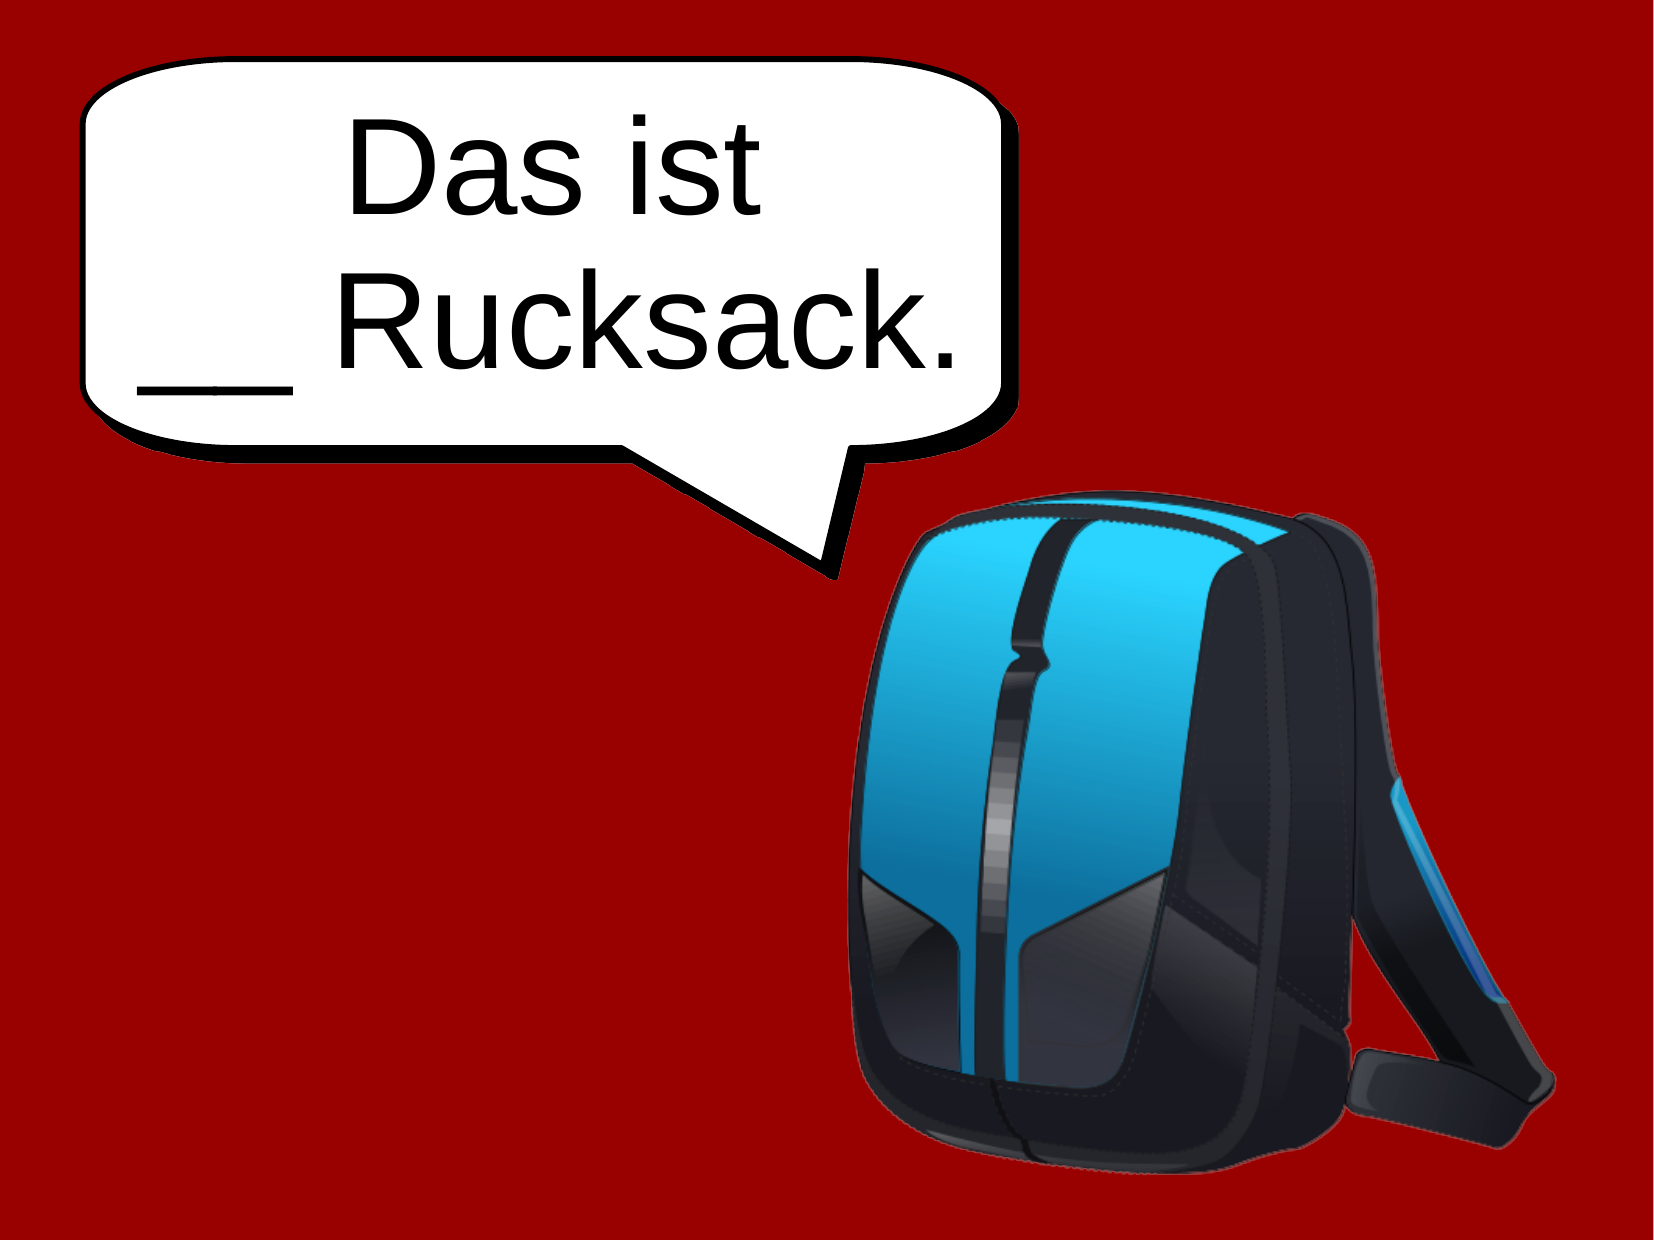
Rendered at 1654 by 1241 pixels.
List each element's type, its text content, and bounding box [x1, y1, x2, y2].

text_box [107, 419, 979, 566]
picture [847, 490, 1560, 1178]
text_box Das ist __ Rucksack. [76, 82, 1028, 419]
text_box [118, 59, 968, 82]
